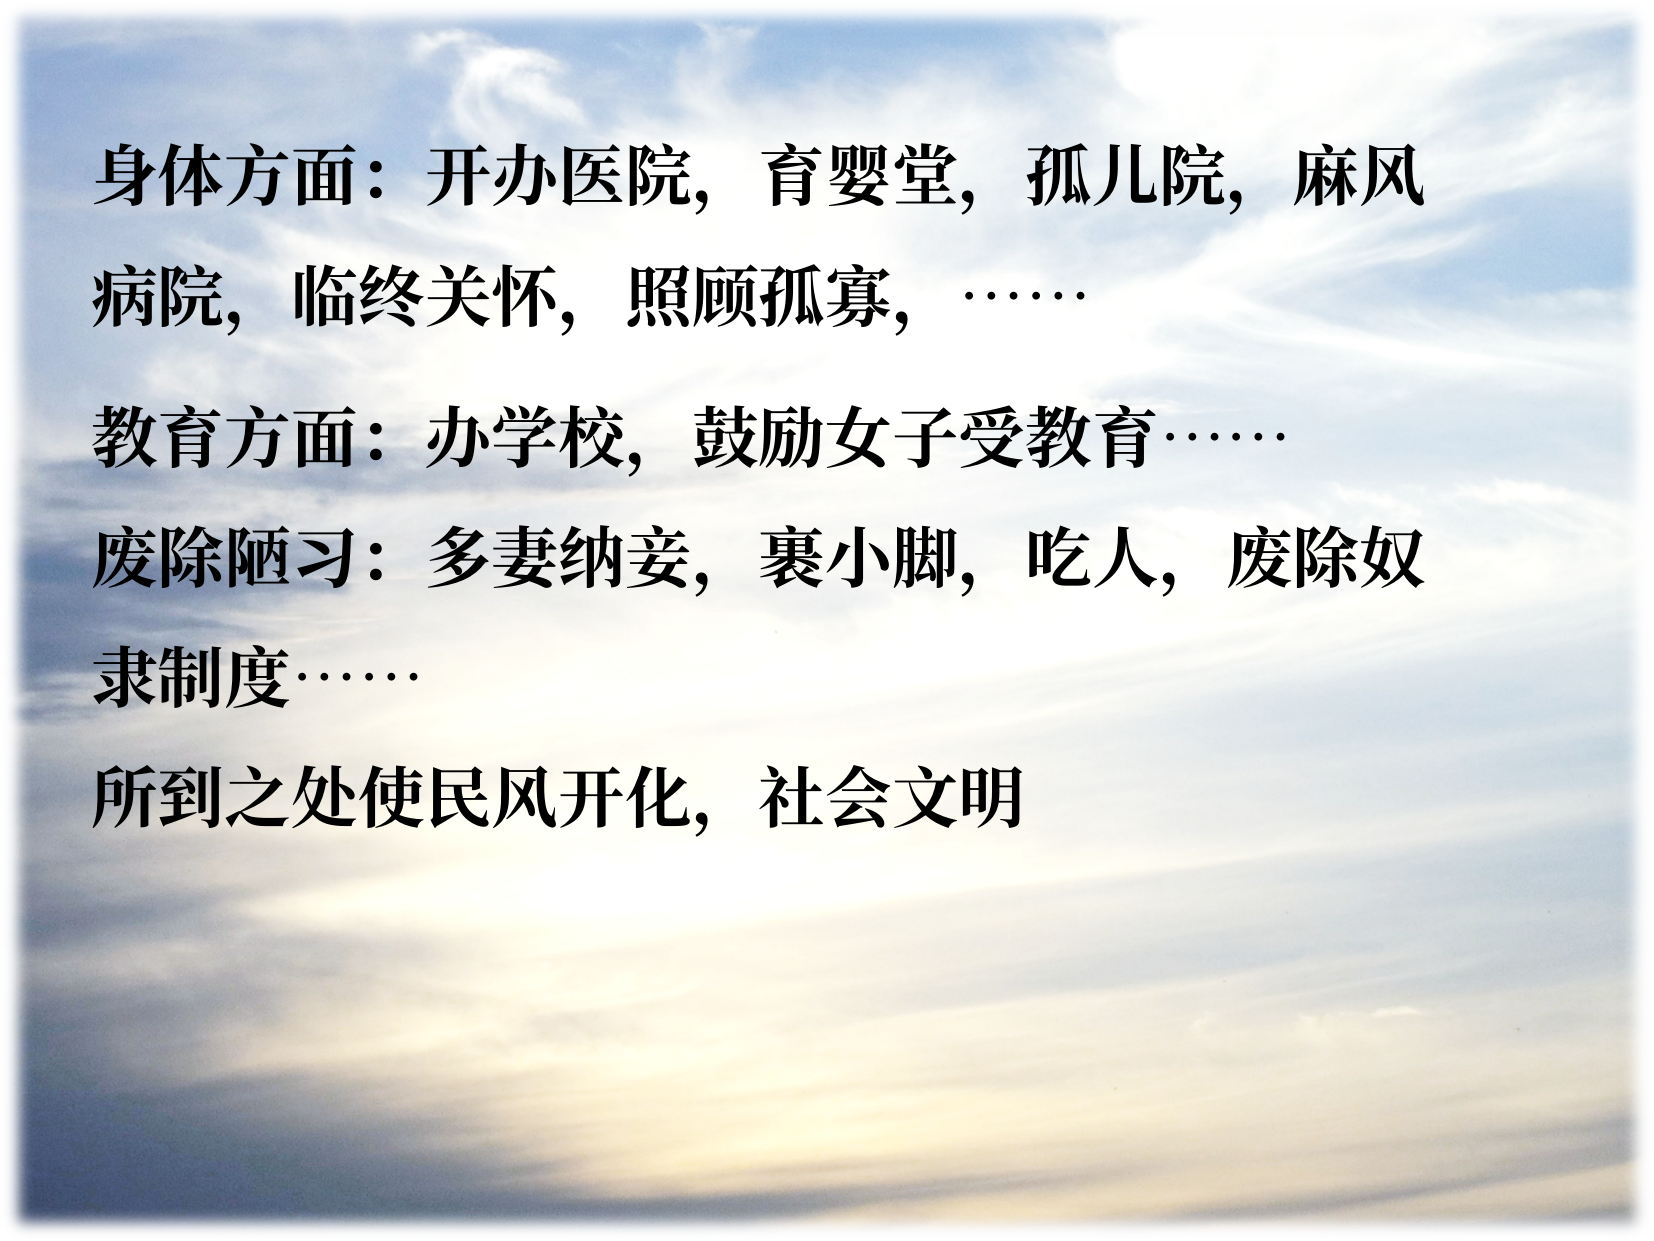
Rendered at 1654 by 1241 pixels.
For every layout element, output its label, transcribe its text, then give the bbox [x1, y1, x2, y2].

list 身体方面：开办医院，育婴堂，孤儿院，麻风病院，临终关怀，照顾孤寡，…… 教育方面：办学校，鼓励女子受教育…… 废除陋习：多妻纳妾，裹小脚，吃人，废除奴隶制度…… 所到之处使民风开化，社会文明 [91, 94, 1489, 1109]
picture [0, 0, 1654, 1241]
